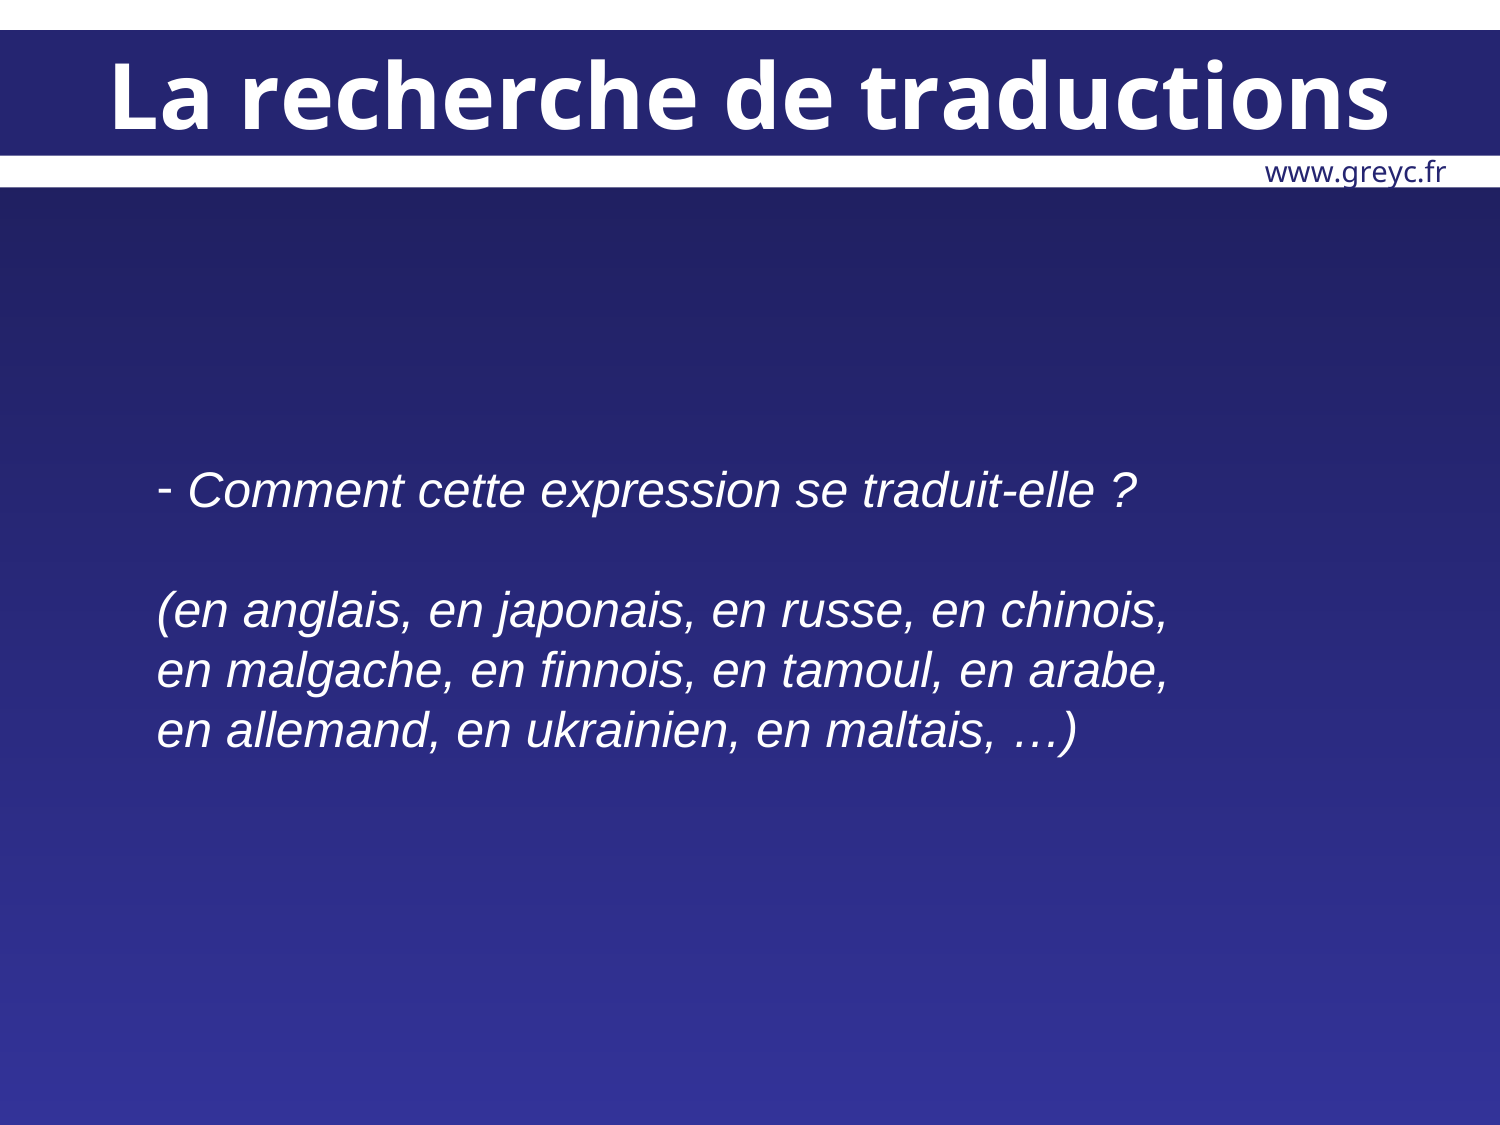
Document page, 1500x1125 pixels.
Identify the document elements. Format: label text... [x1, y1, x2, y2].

text_box La recherche de traductions [0, 30, 1500, 156]
text_box [0, 0, 1500, 30]
text_box Comment cette expression se traduit-elle ? (en anglais, en japonais, en russe, en chinois, en malgache, en finnois, en tamoul, en arabe, en allemand, en ukrainien, en maltais, …) [112, 449, 1413, 826]
text_box www.greyc.fr [1249, 145, 1500, 196]
text_box [0, 156, 1249, 188]
